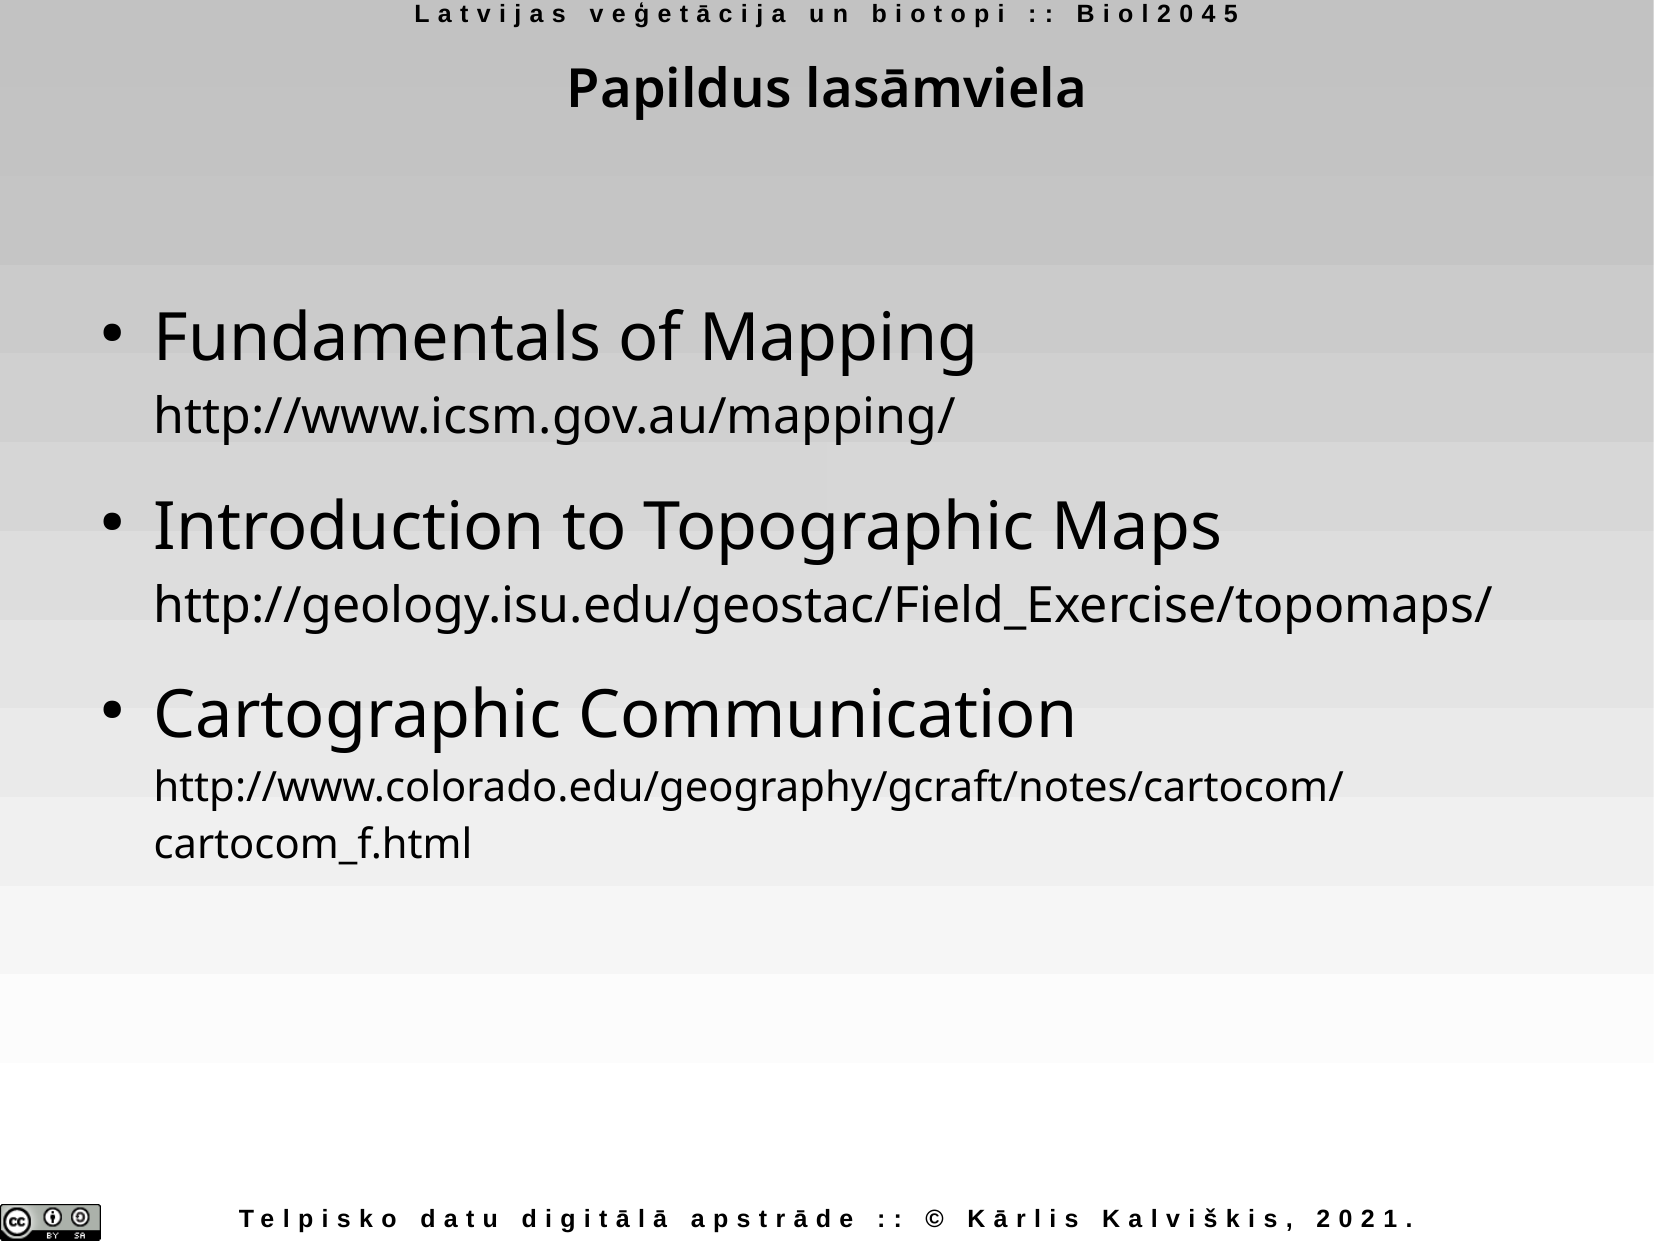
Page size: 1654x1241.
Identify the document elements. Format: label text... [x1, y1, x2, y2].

list Fundamentals of Mapping http://www.icsm.gov.au/mapping/ Introduction to Topographic Maps http://geology.isu.edu/geostac/Field_Exercise/topomaps/ Cartographic Communication http://www.colorado.edu/geography/gcraft/notes/cartocom/cartocom_f.html [82, 289, 1571, 1113]
title Papildus lasāmviela [29, 49, 1625, 296]
picture [0, 0, 1654, 1241]
